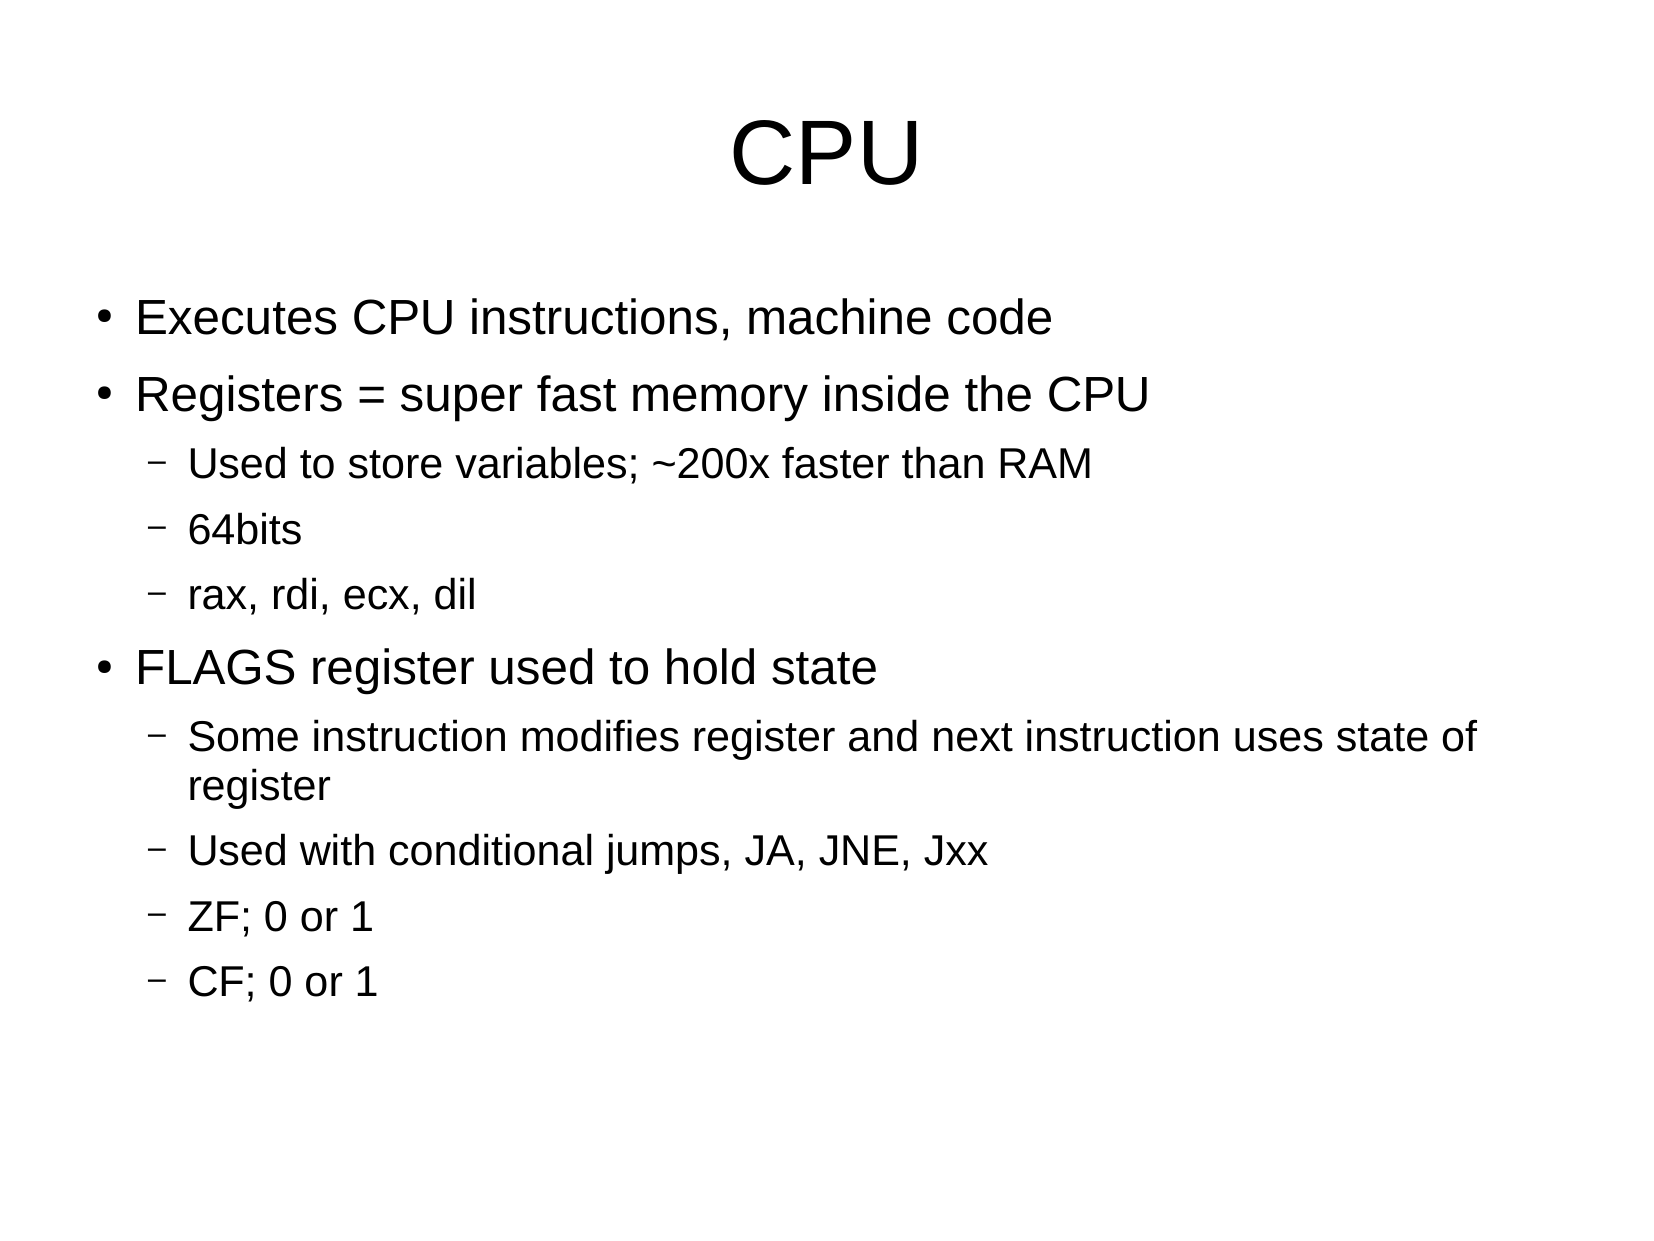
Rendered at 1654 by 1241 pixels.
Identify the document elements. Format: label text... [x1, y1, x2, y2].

list Executes CPU instructions, machine code Registers = super fast memory inside the CPU Used to store variables; ~200x faster than RAM 64bits rax, rdi, ecx, dil FLAGS register used to hold state Some instruction modifies register and next instruction uses state of register Used with conditional jumps, JA, JNE, Jxx ZF; 0 or 1 CF; 0 or 1 [82, 290, 1571, 1010]
title CPU [82, 49, 1571, 257]
